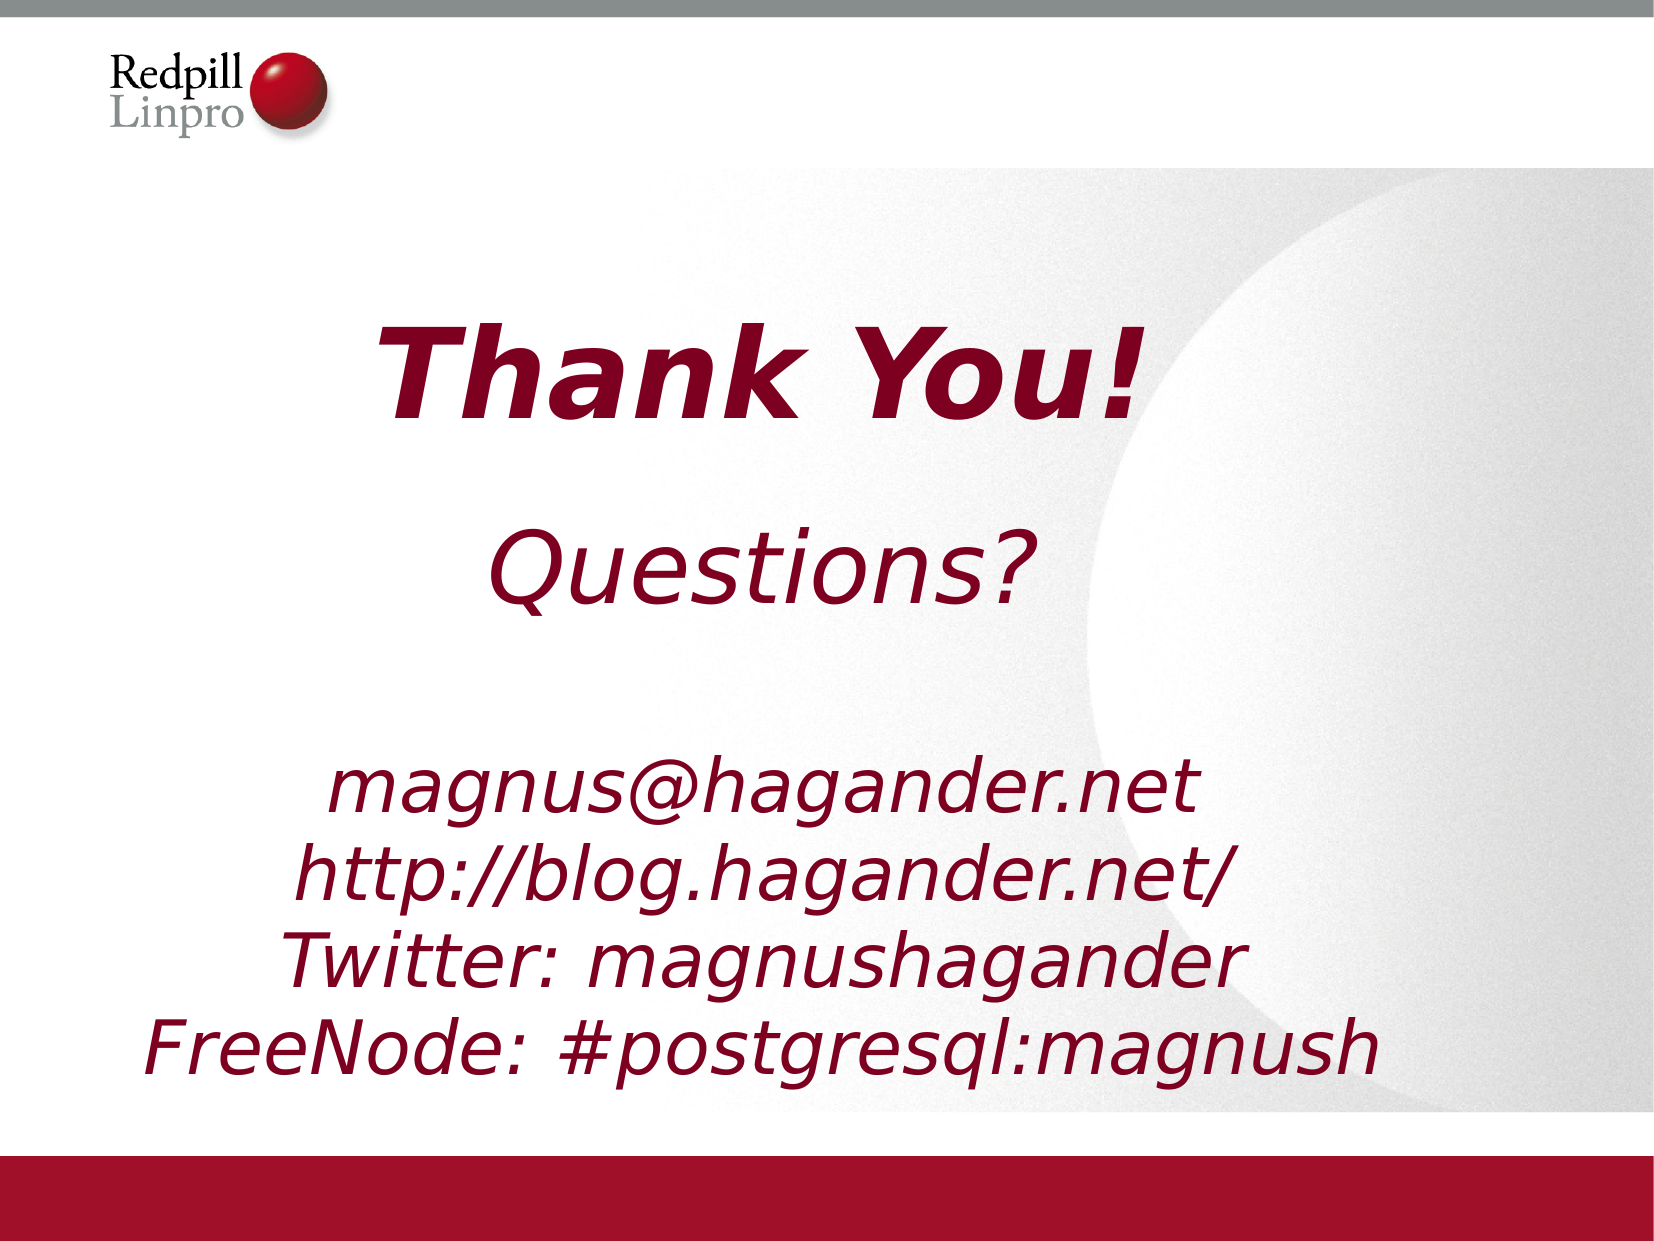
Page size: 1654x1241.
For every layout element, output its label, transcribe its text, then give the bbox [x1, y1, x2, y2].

text_box Thank You! Questions? magnus@hagander.net http://blog.hagander.net/ Twitter: magnushagander FreeNode: #postgresql:magnush [0, 173, 1528, 1105]
picture [0, 0, 1654, 1241]
